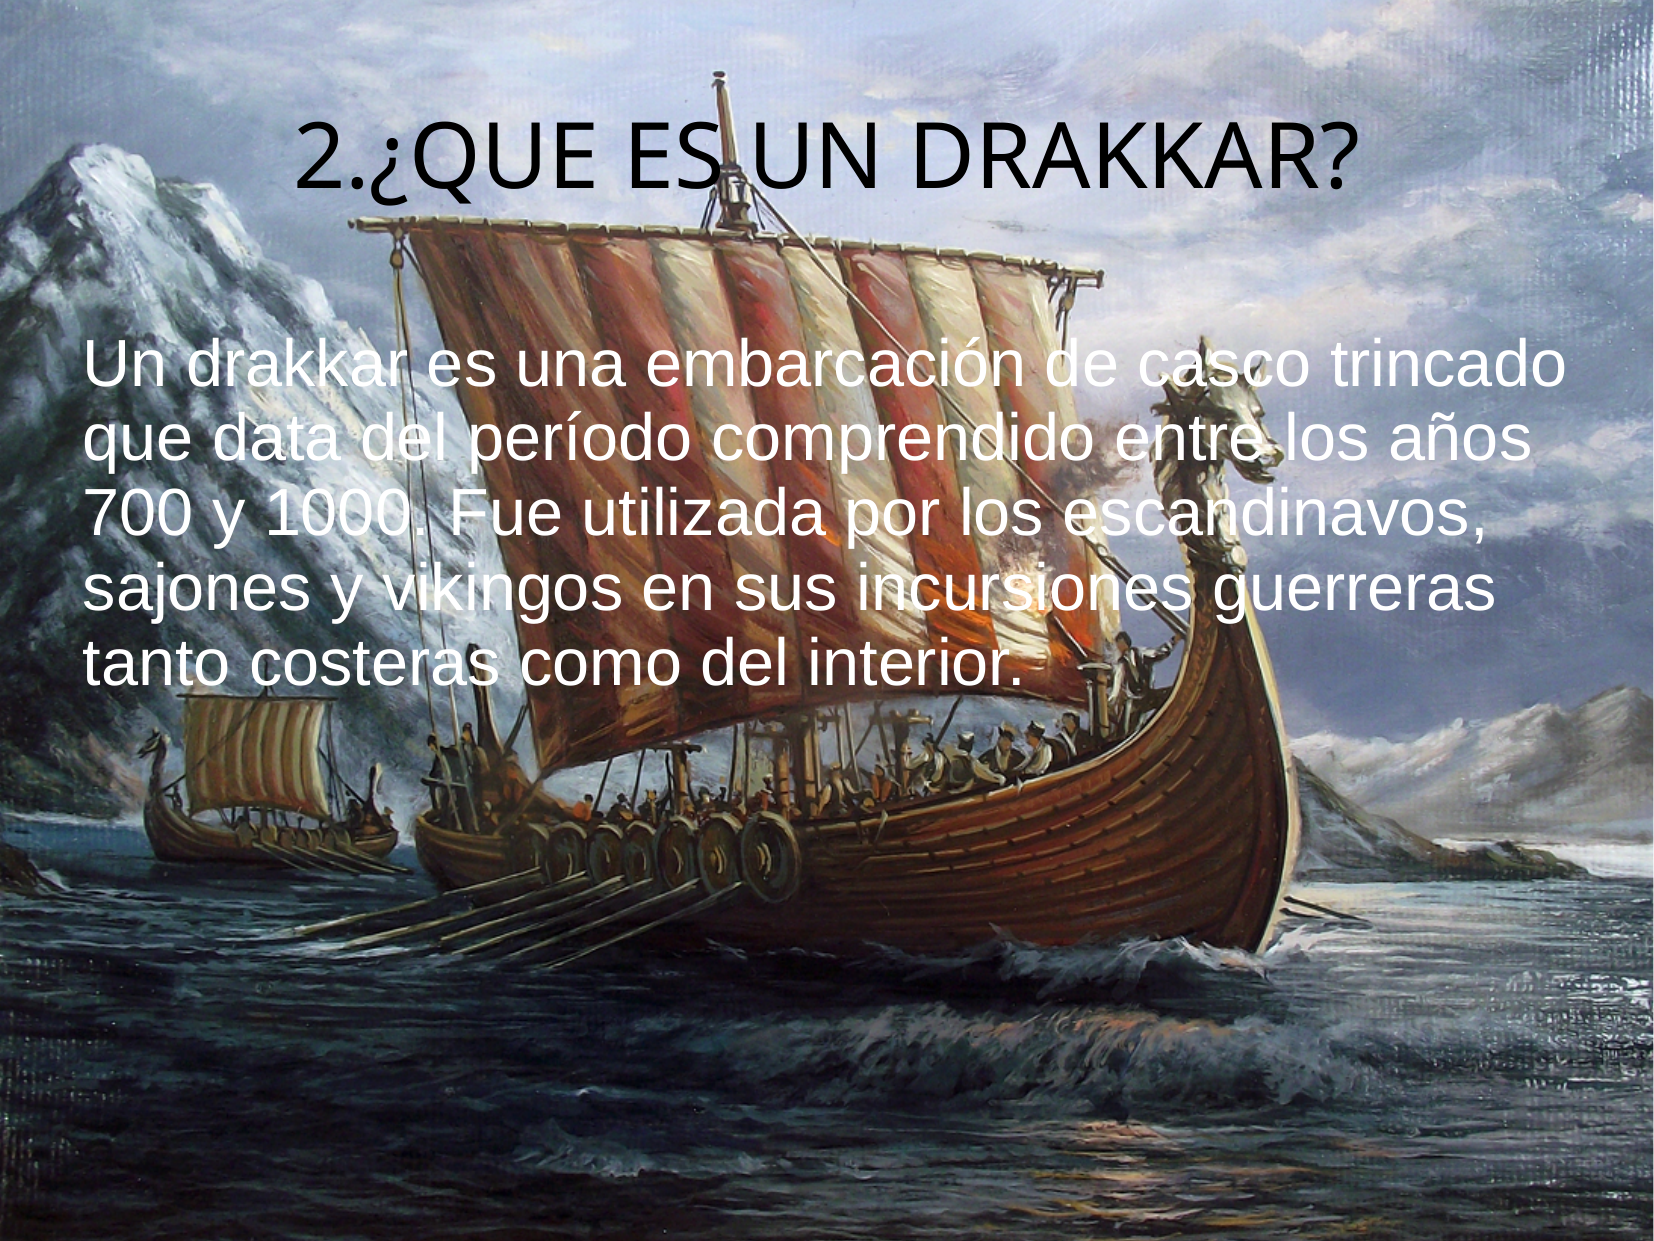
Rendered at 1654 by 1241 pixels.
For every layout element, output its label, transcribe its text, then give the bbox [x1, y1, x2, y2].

title 2.¿QUE ES UN DRAKKAR? [82, 49, 1571, 257]
subtitle Un drakkar es una embarcación de casco trincado que data del período comprendido entre los años 700 y 1000. Fue utilizada por los escandinavos, sajones y vikingos en sus incursiones guerreras tanto costeras como del interior. [82, 290, 1571, 1109]
picture [0, 0, 1654, 1241]
